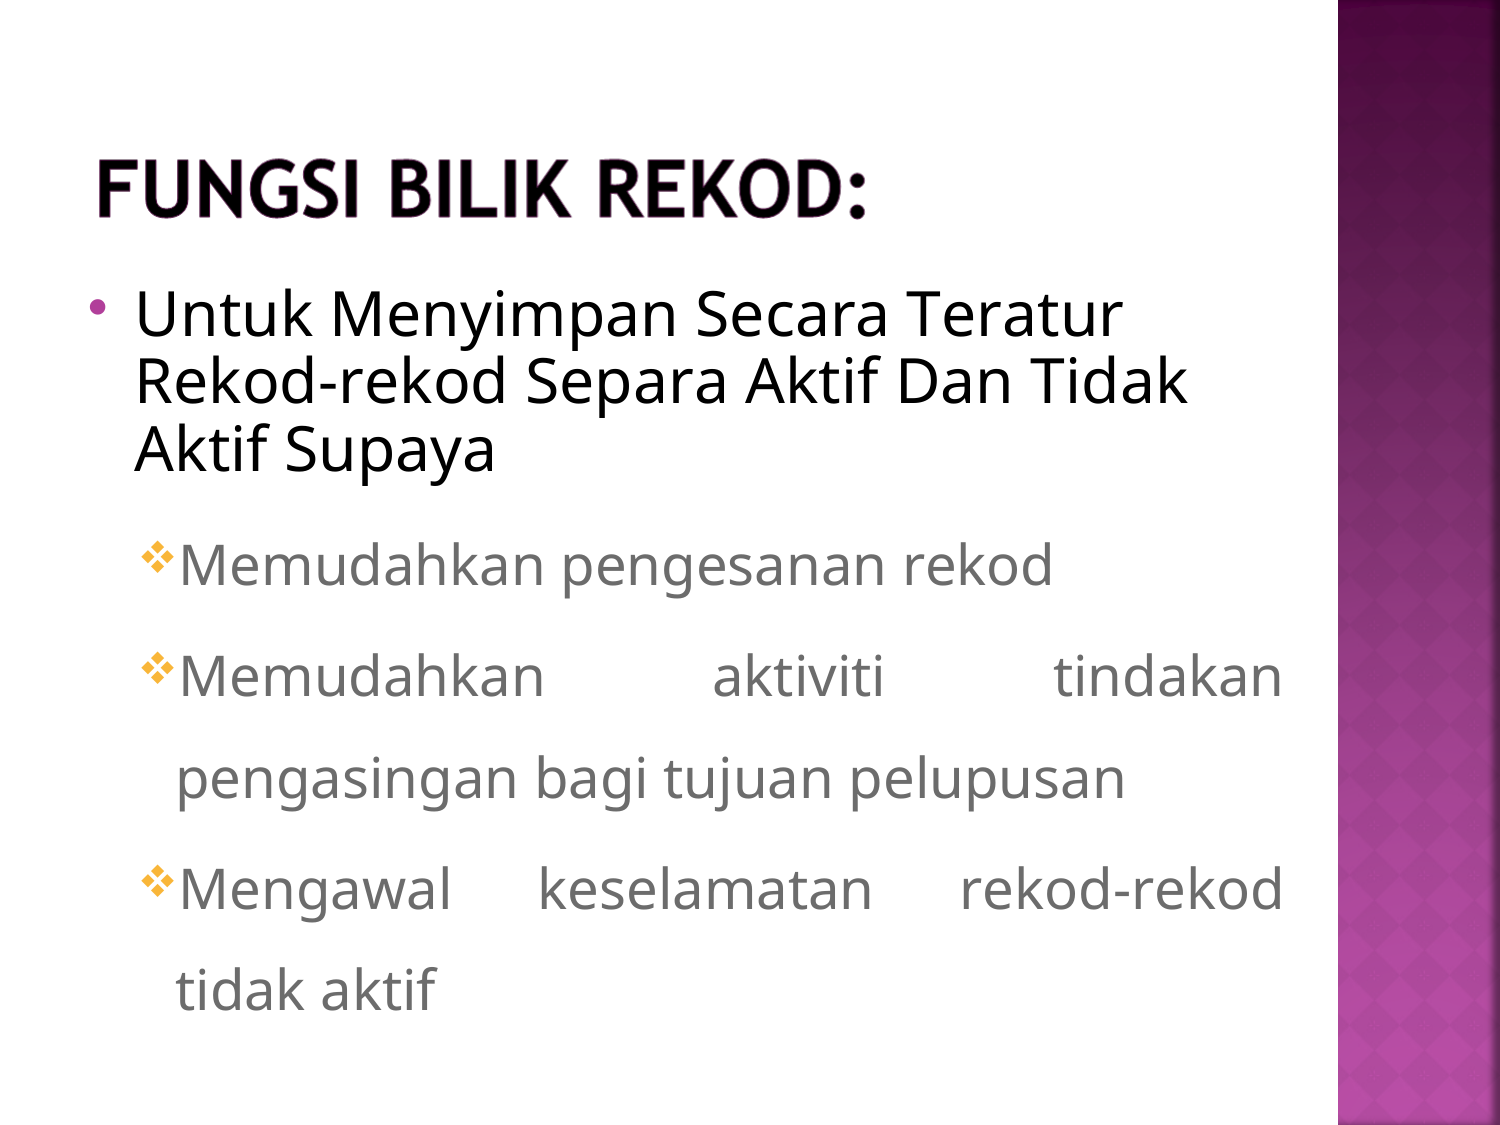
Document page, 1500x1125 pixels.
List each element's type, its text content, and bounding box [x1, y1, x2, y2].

picture [87, 0, 1500, 1125]
list Untuk Menyimpan Secara Teratur Rekod-rekod Separa Aktif Dan Tidak Aktif Supaya Memudahkan pengesanan rekod Memudahkan aktiviti tindakan pengasingan bagi tujuan pelupusan Mengawal keselamatan rekod-rekod tidak aktif [74, 275, 1300, 1000]
